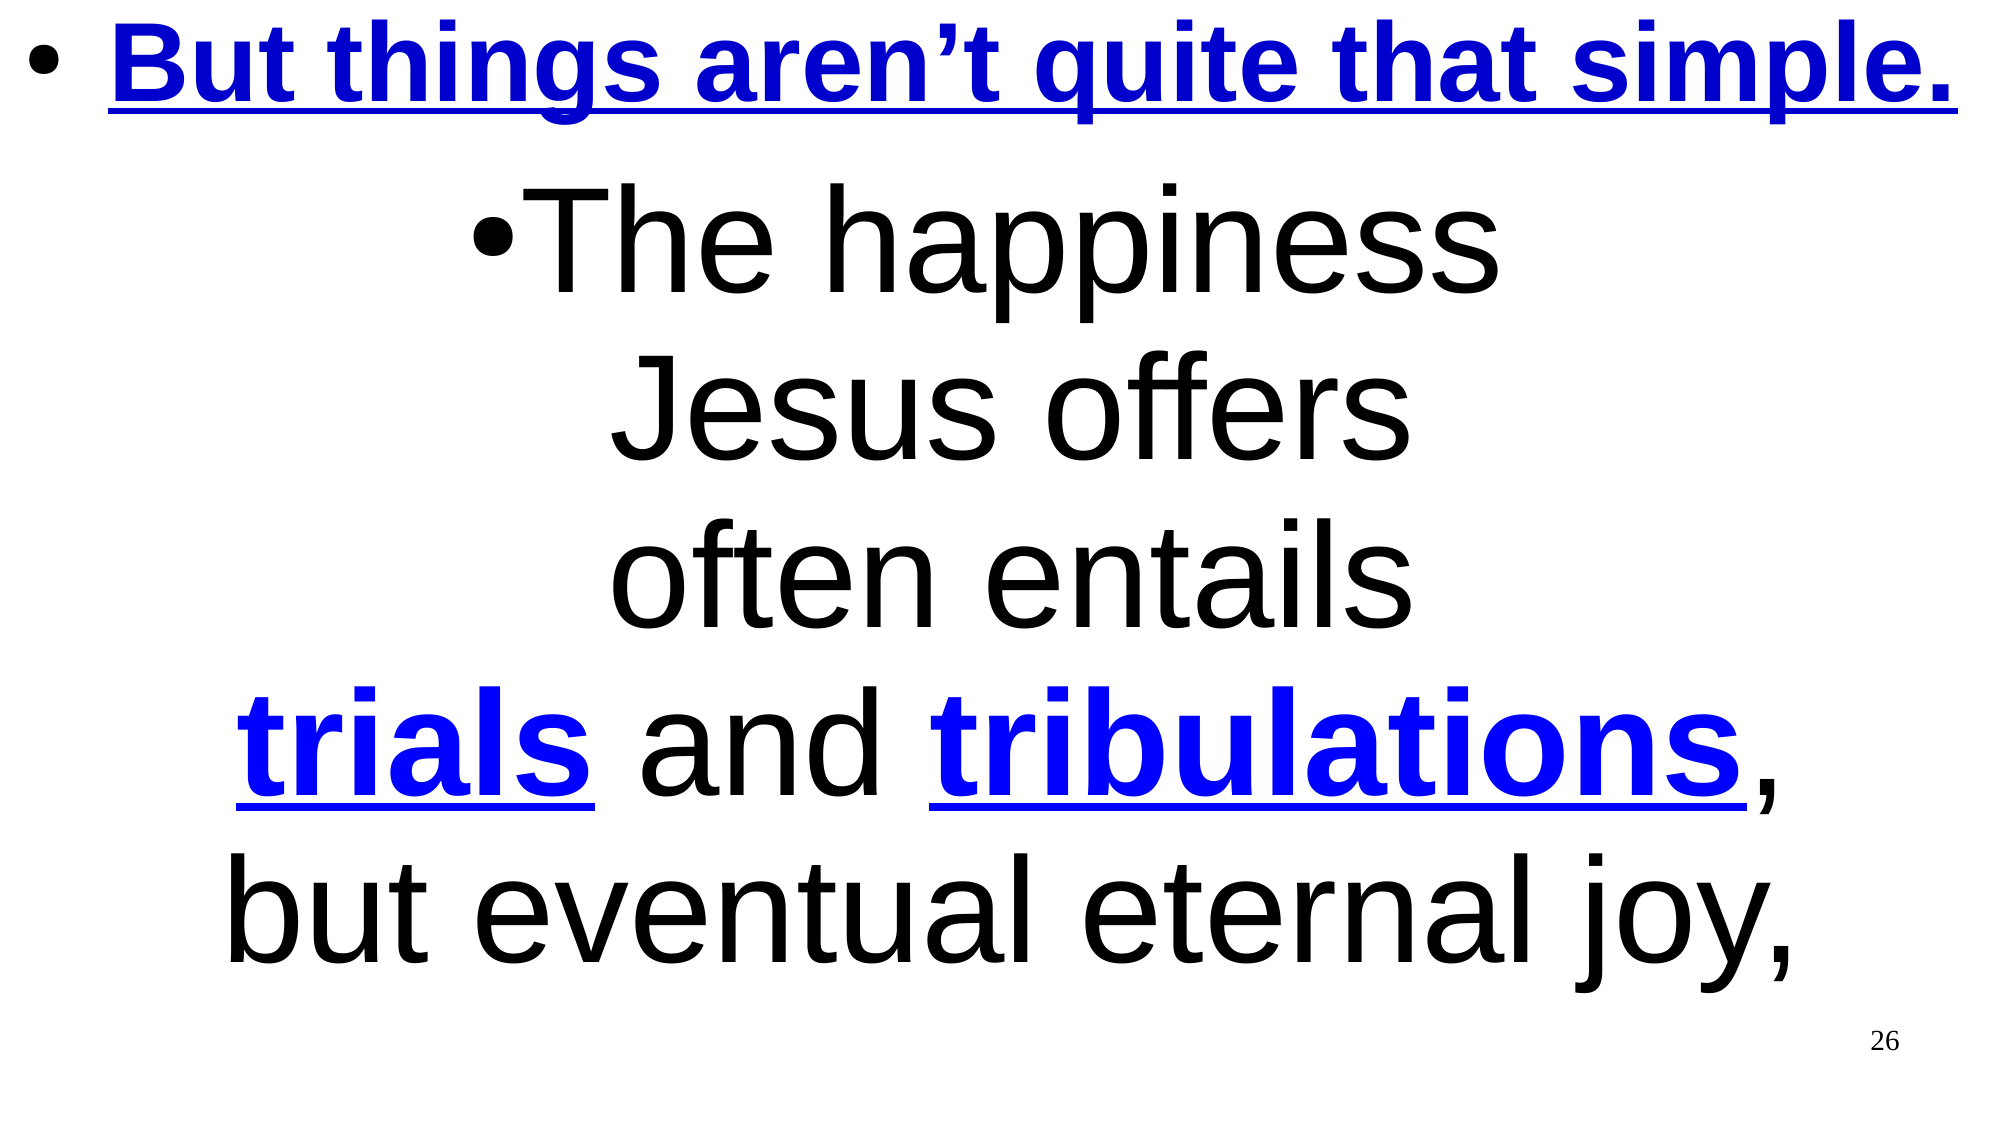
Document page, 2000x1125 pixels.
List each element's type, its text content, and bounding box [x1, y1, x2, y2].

list But things aren’t quite that simple. The happiness Jesus offers often entails trials and tribulations, but eventual eternal joy, [0, 0, 1996, 1123]
